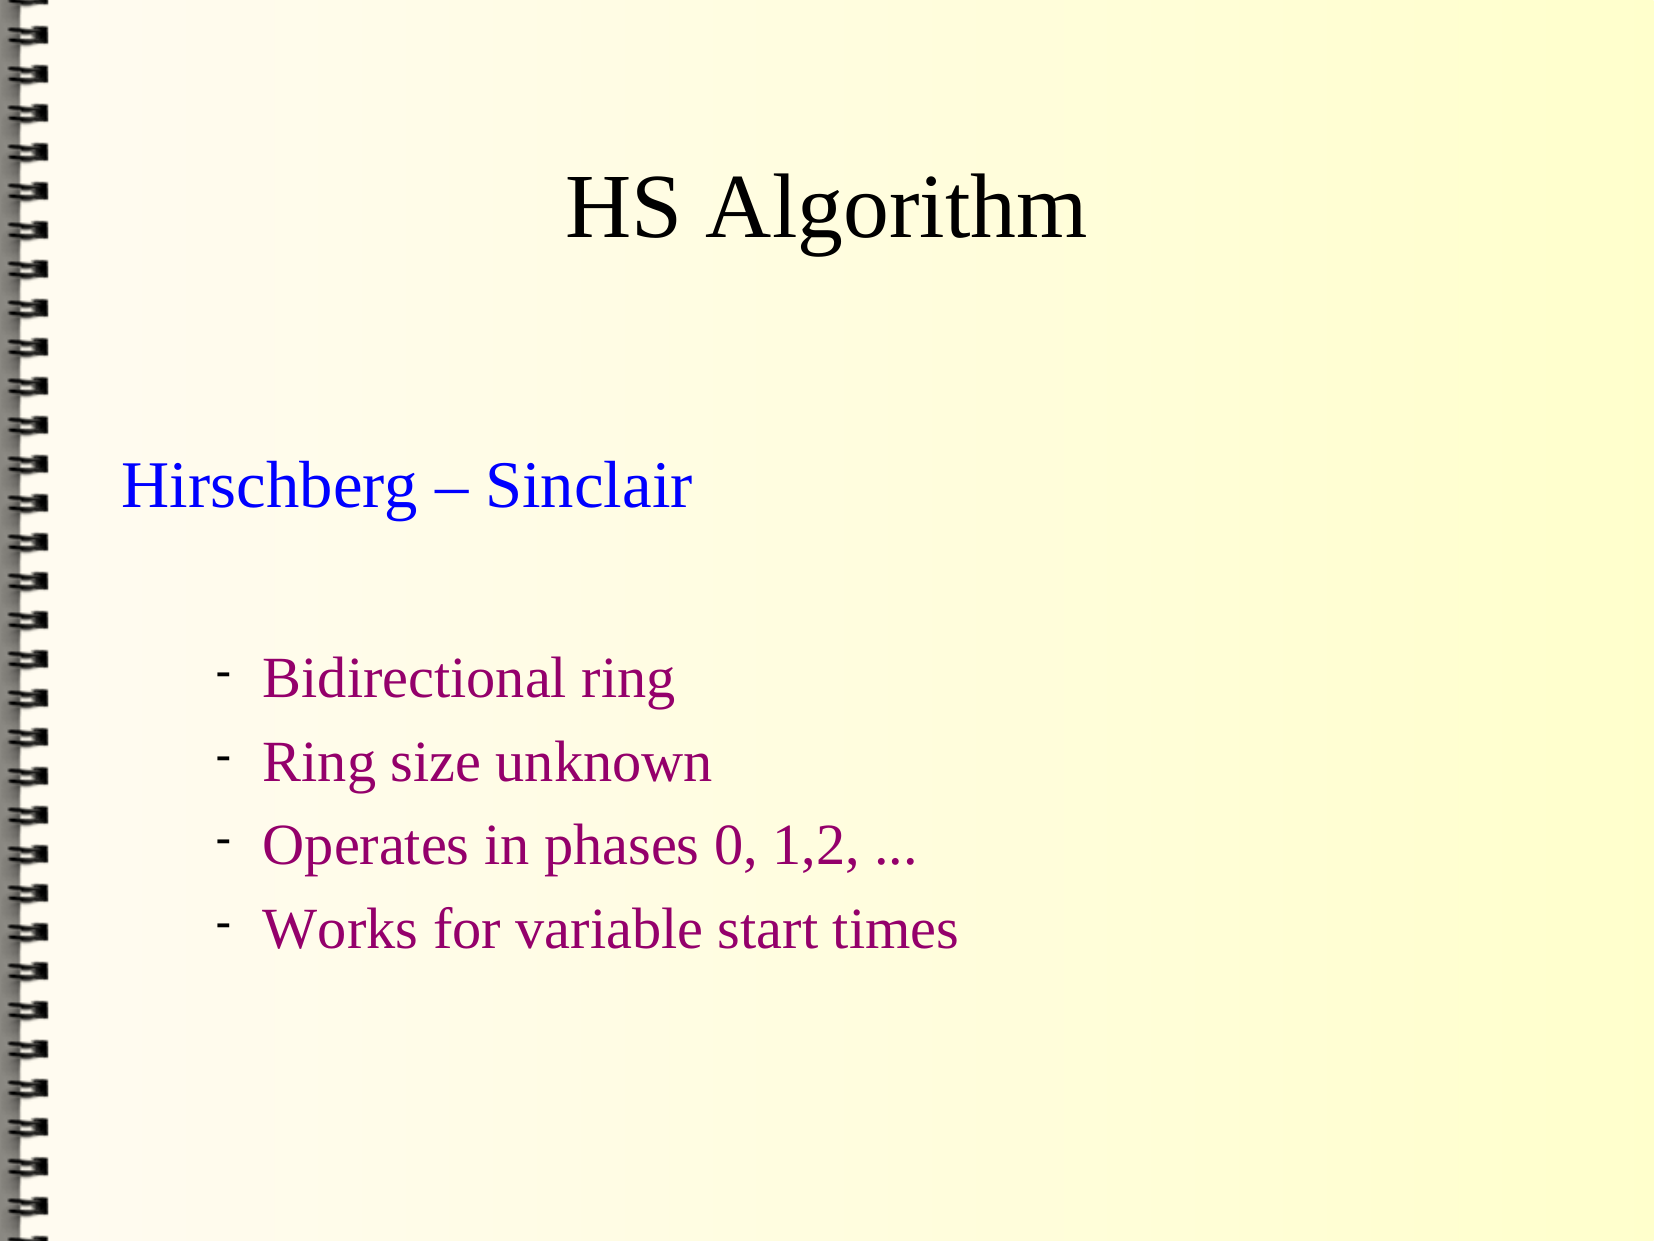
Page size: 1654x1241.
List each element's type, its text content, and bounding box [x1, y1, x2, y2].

list Hirschberg – Sinclair Bidirectional ring Ring size unknown Operates in phases 0, 1,2, ... Works for variable start times [121, 344, 1534, 1112]
picture [0, 0, 1654, 1241]
title HS Algorithm [121, 102, 1534, 310]
